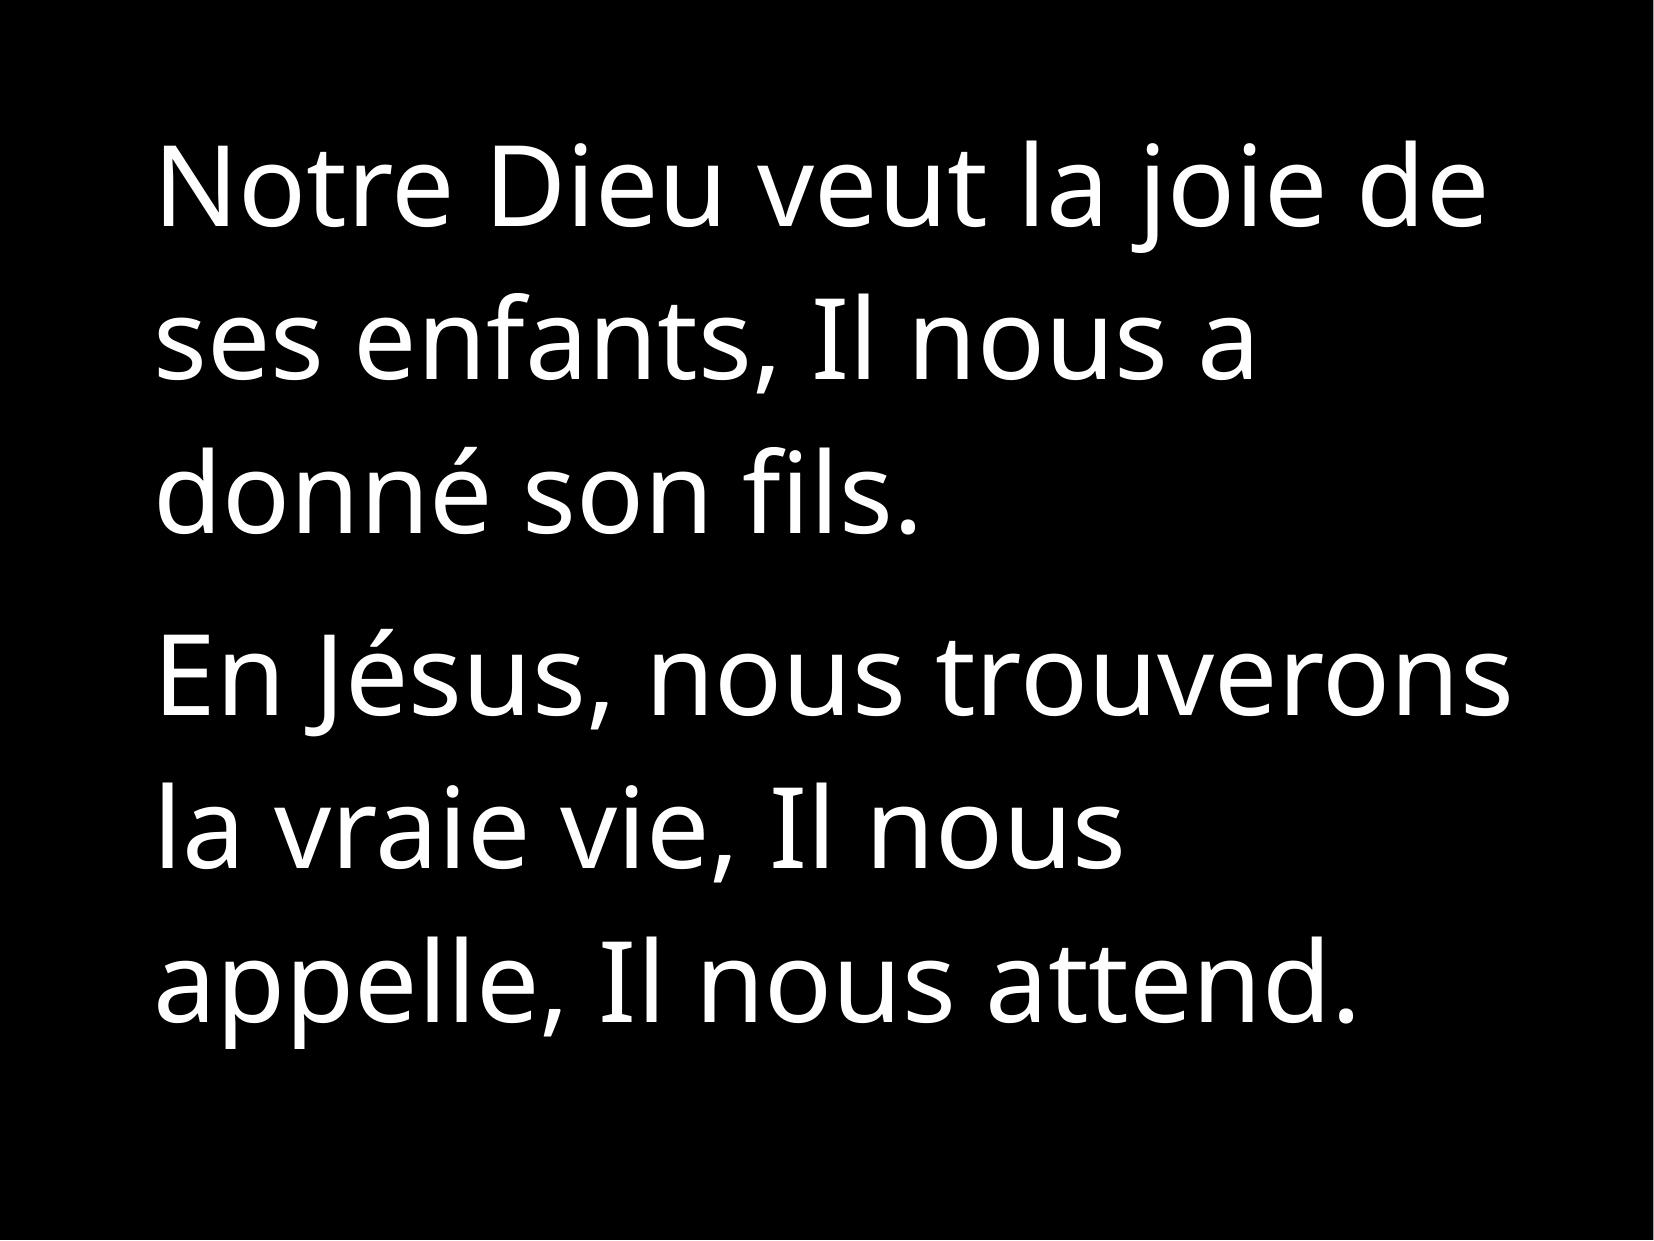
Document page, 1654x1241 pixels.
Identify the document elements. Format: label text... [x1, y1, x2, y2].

list Notre Dieu veut la joie de ses enfants, Il nous a donné son fils. En Jésus, nous trouverons la vraie vie, Il nous appelle, Il nous attend. [82, 106, 1571, 1087]
